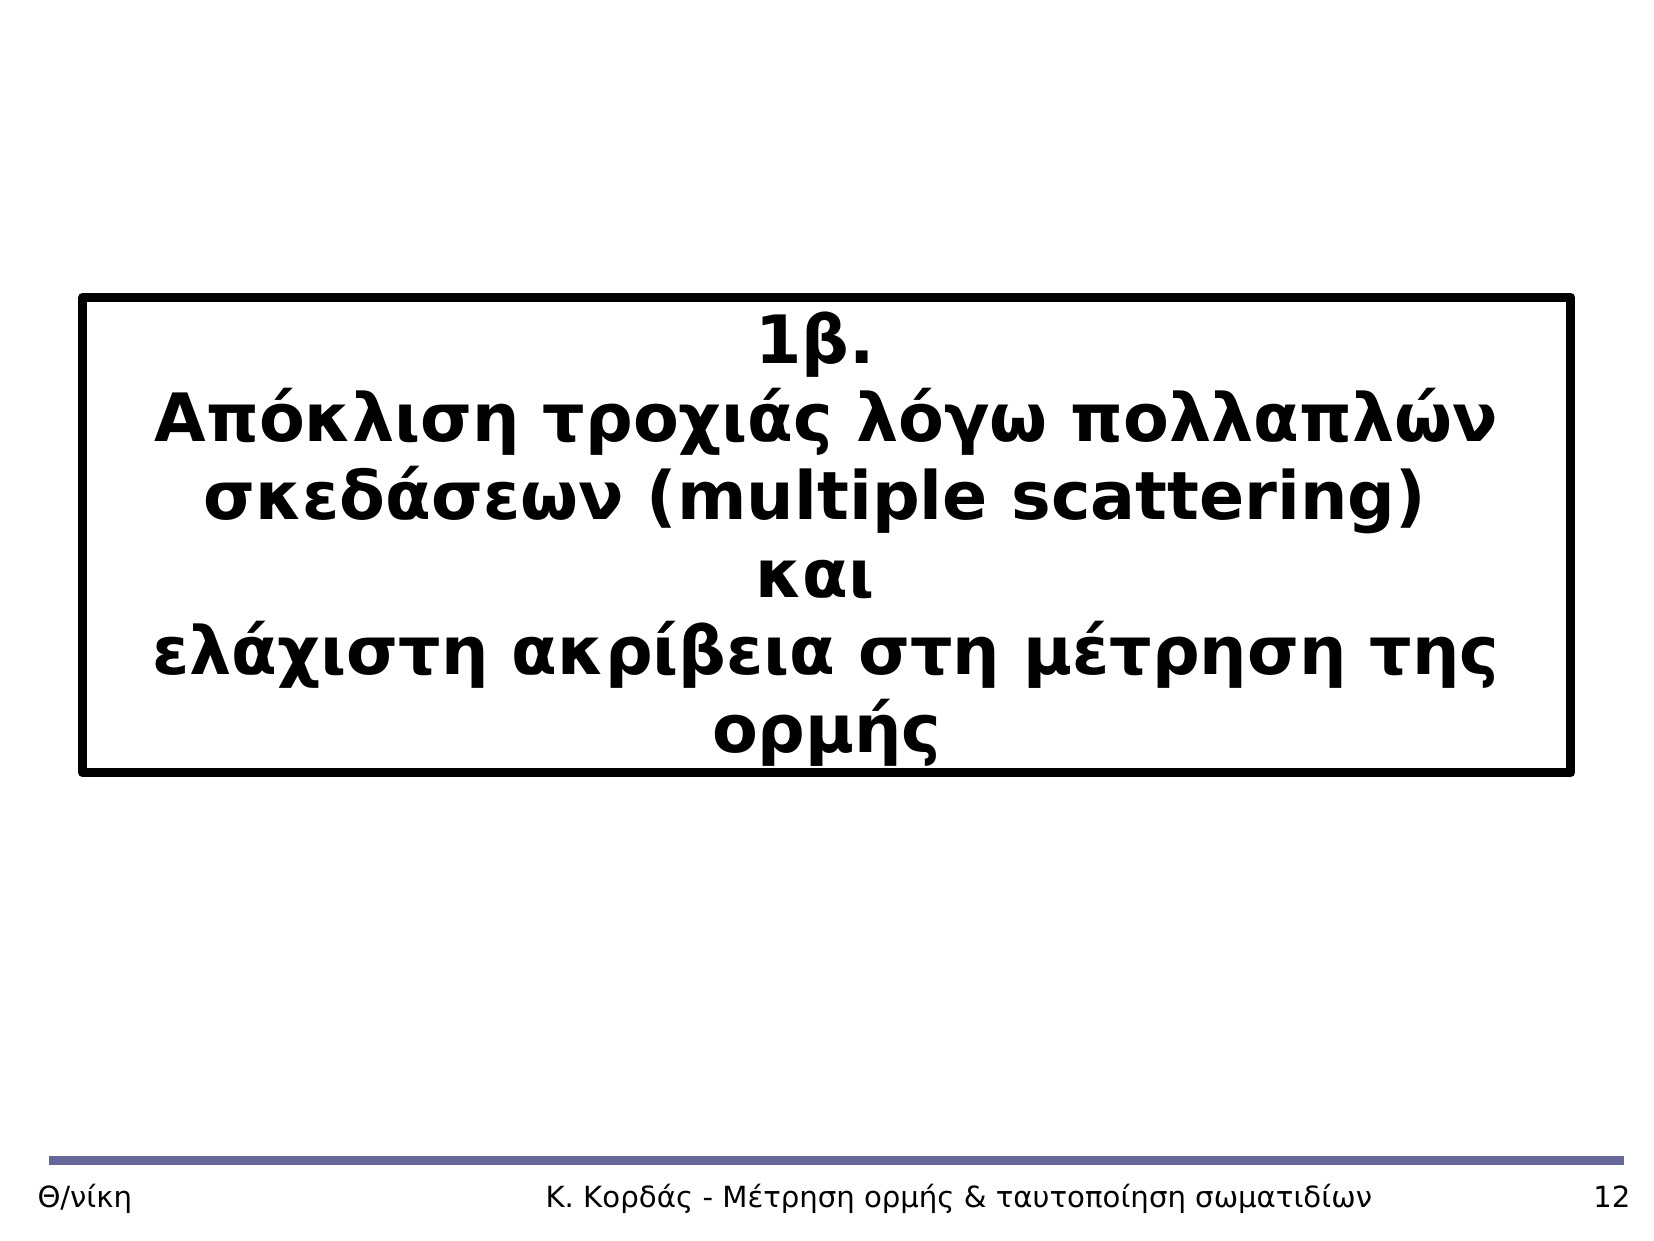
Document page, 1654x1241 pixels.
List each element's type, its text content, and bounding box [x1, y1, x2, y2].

subtitle 1β. Απόκλιση τροχιάς λόγω πολλαπλών σκεδάσεων (multiple scattering) και ελάχιστη ακρίβεια στη μέτρηση της ορμής [82, 297, 1571, 773]
